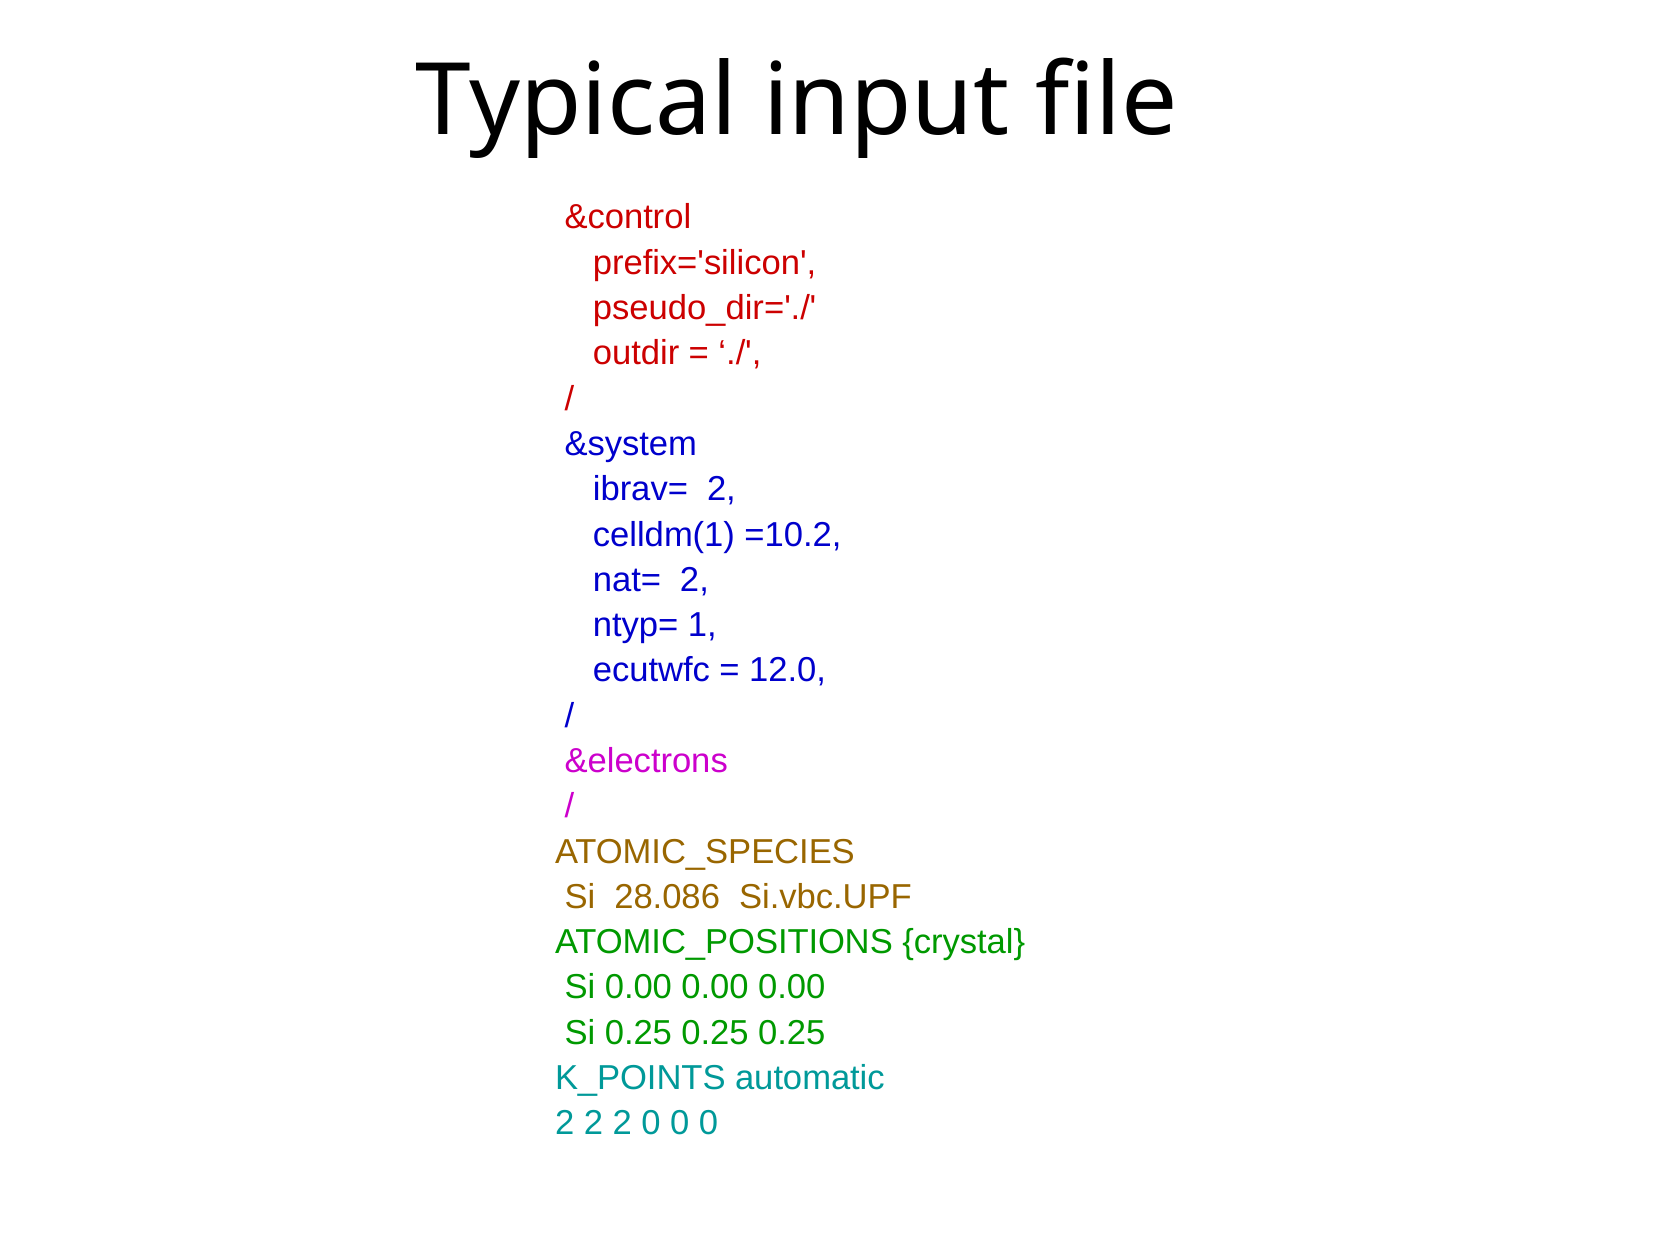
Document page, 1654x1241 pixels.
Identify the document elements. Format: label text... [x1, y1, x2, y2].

list &control prefix='silicon', pseudo_dir='./' outdir = ‘./', / &system ibrav= 2, celldm(1) =10.2, nat= 2, ntyp= 1, ecutwfc = 12.0, / &electrons / ATOMIC_SPECIES Si 28.086 Si.vbc.UPF ATOMIC_POSITIONS {crystal} Si 0.00 0.00 0.00 Si 0.25 0.25 0.25 K_POINTS automatic 2 2 2 0 0 0 [555, 197, 1156, 1173]
text_box Typical input file [225, 25, 1370, 166]
